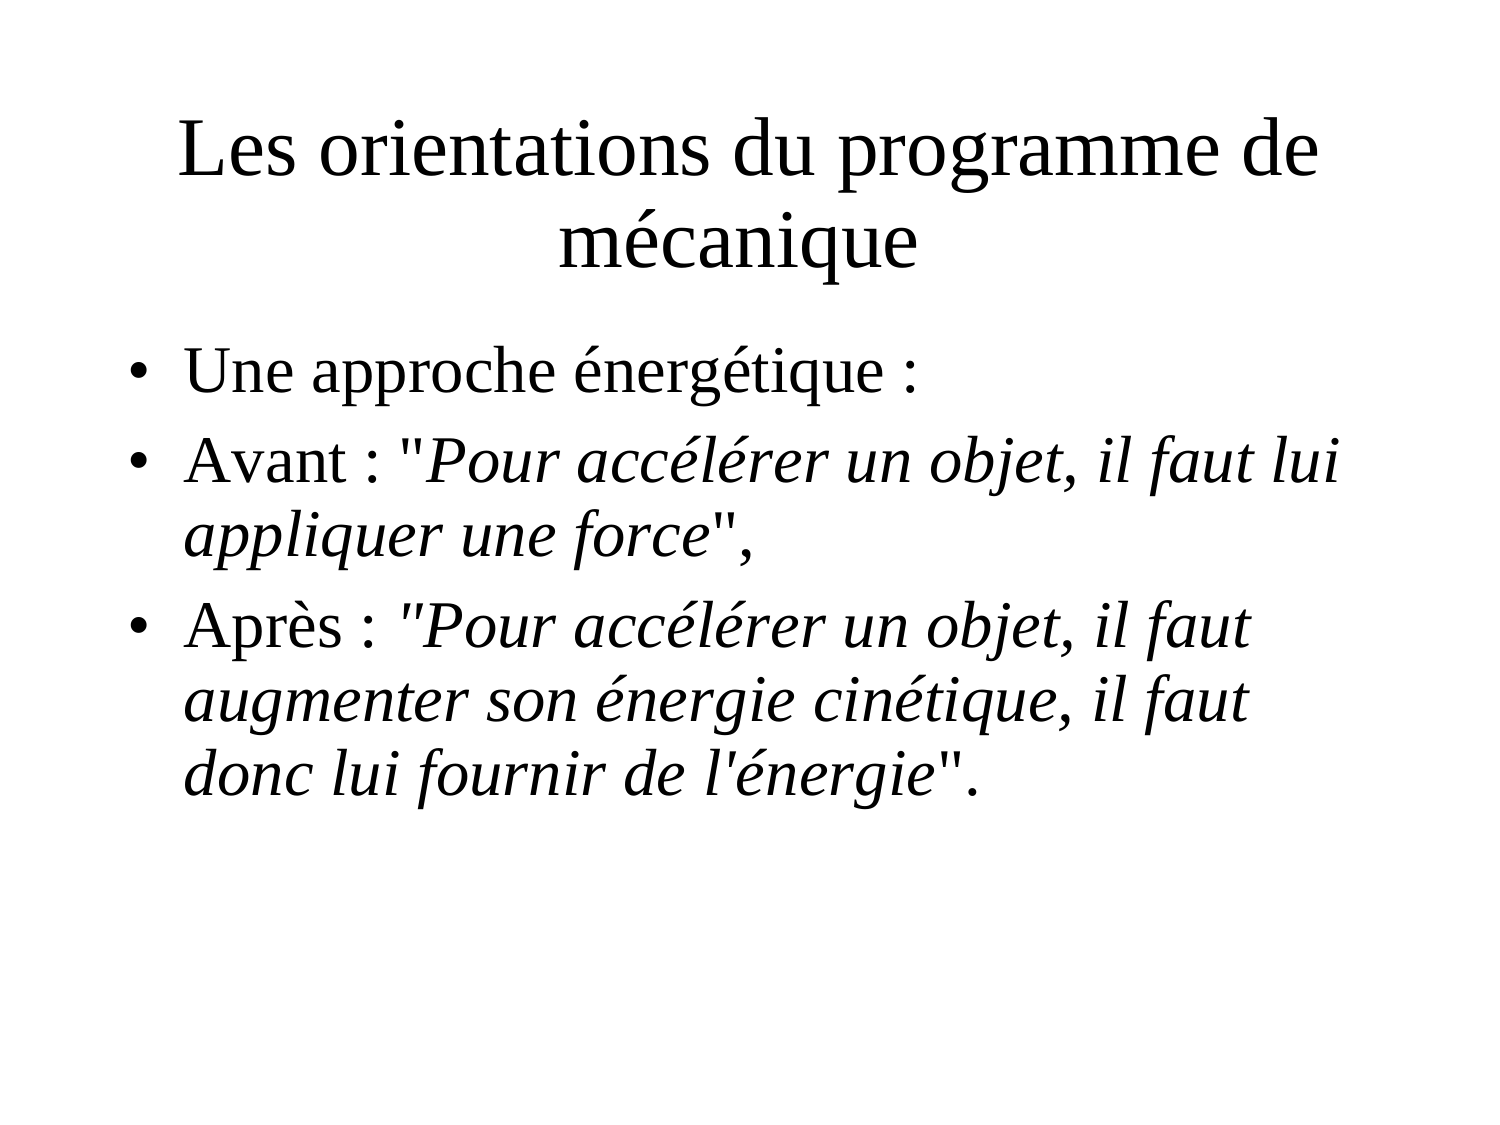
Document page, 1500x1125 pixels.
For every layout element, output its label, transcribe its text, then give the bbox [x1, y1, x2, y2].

title Les orientations du programme de mécanique [112, 86, 1388, 302]
list Une approche énergétique : Avant : "Pour accélérer un objet, il faut lui appliquer une force", Après : "Pour accélérer un objet, il faut augmenter son énergie cinétique, il faut donc lui fournir de l'énergie". [112, 324, 1388, 1001]
